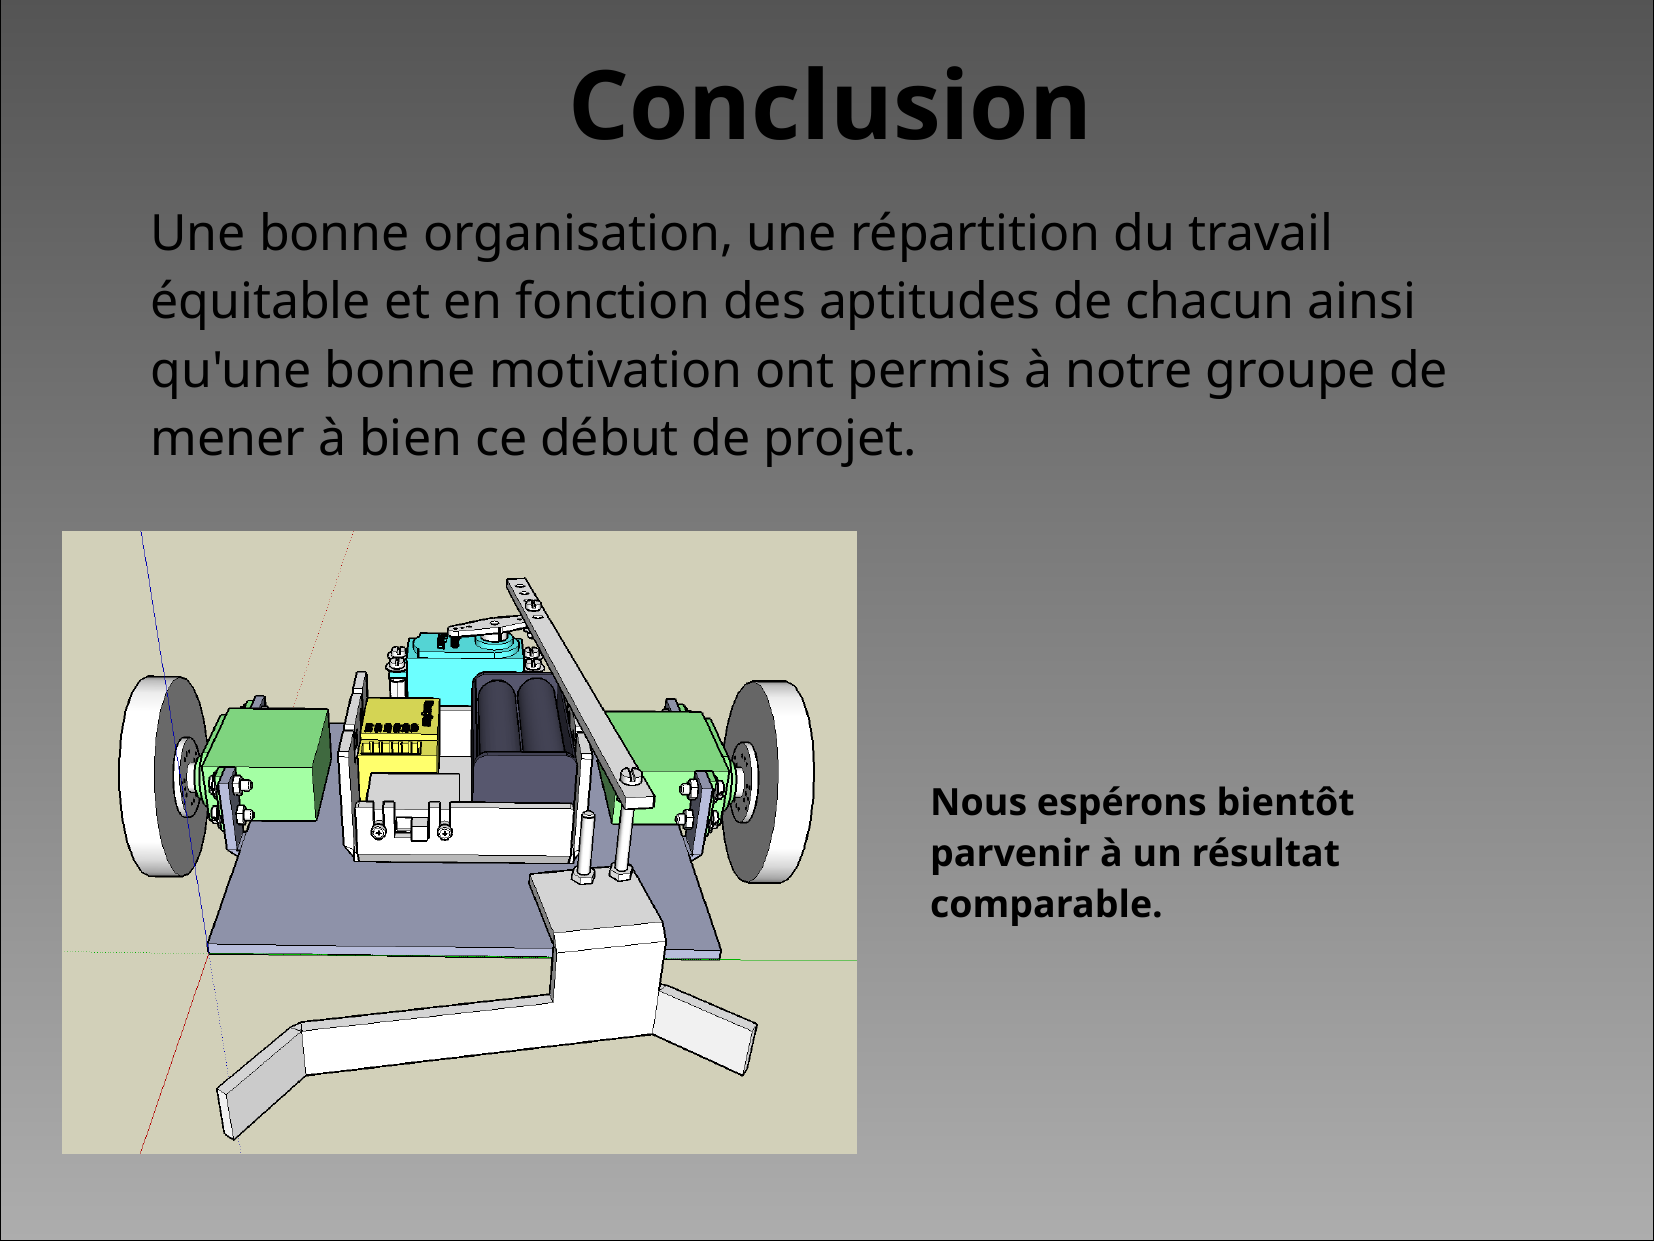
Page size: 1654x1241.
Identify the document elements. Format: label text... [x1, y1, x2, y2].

text_box Nous espérons bientôt parvenir à un résultat comparable. [915, 767, 1506, 875]
text_box [0, 0, 1654, 1241]
text_box Conclusion [214, 29, 1447, 162]
text_box Une bonne organisation, une répartition du travail équitable et en fonction des aptitudes de chacun ainsi qu'une bonne motivation ont permis à notre groupe de mener à bien ce début de projet. [135, 189, 1477, 449]
picture [62, 531, 857, 1154]
